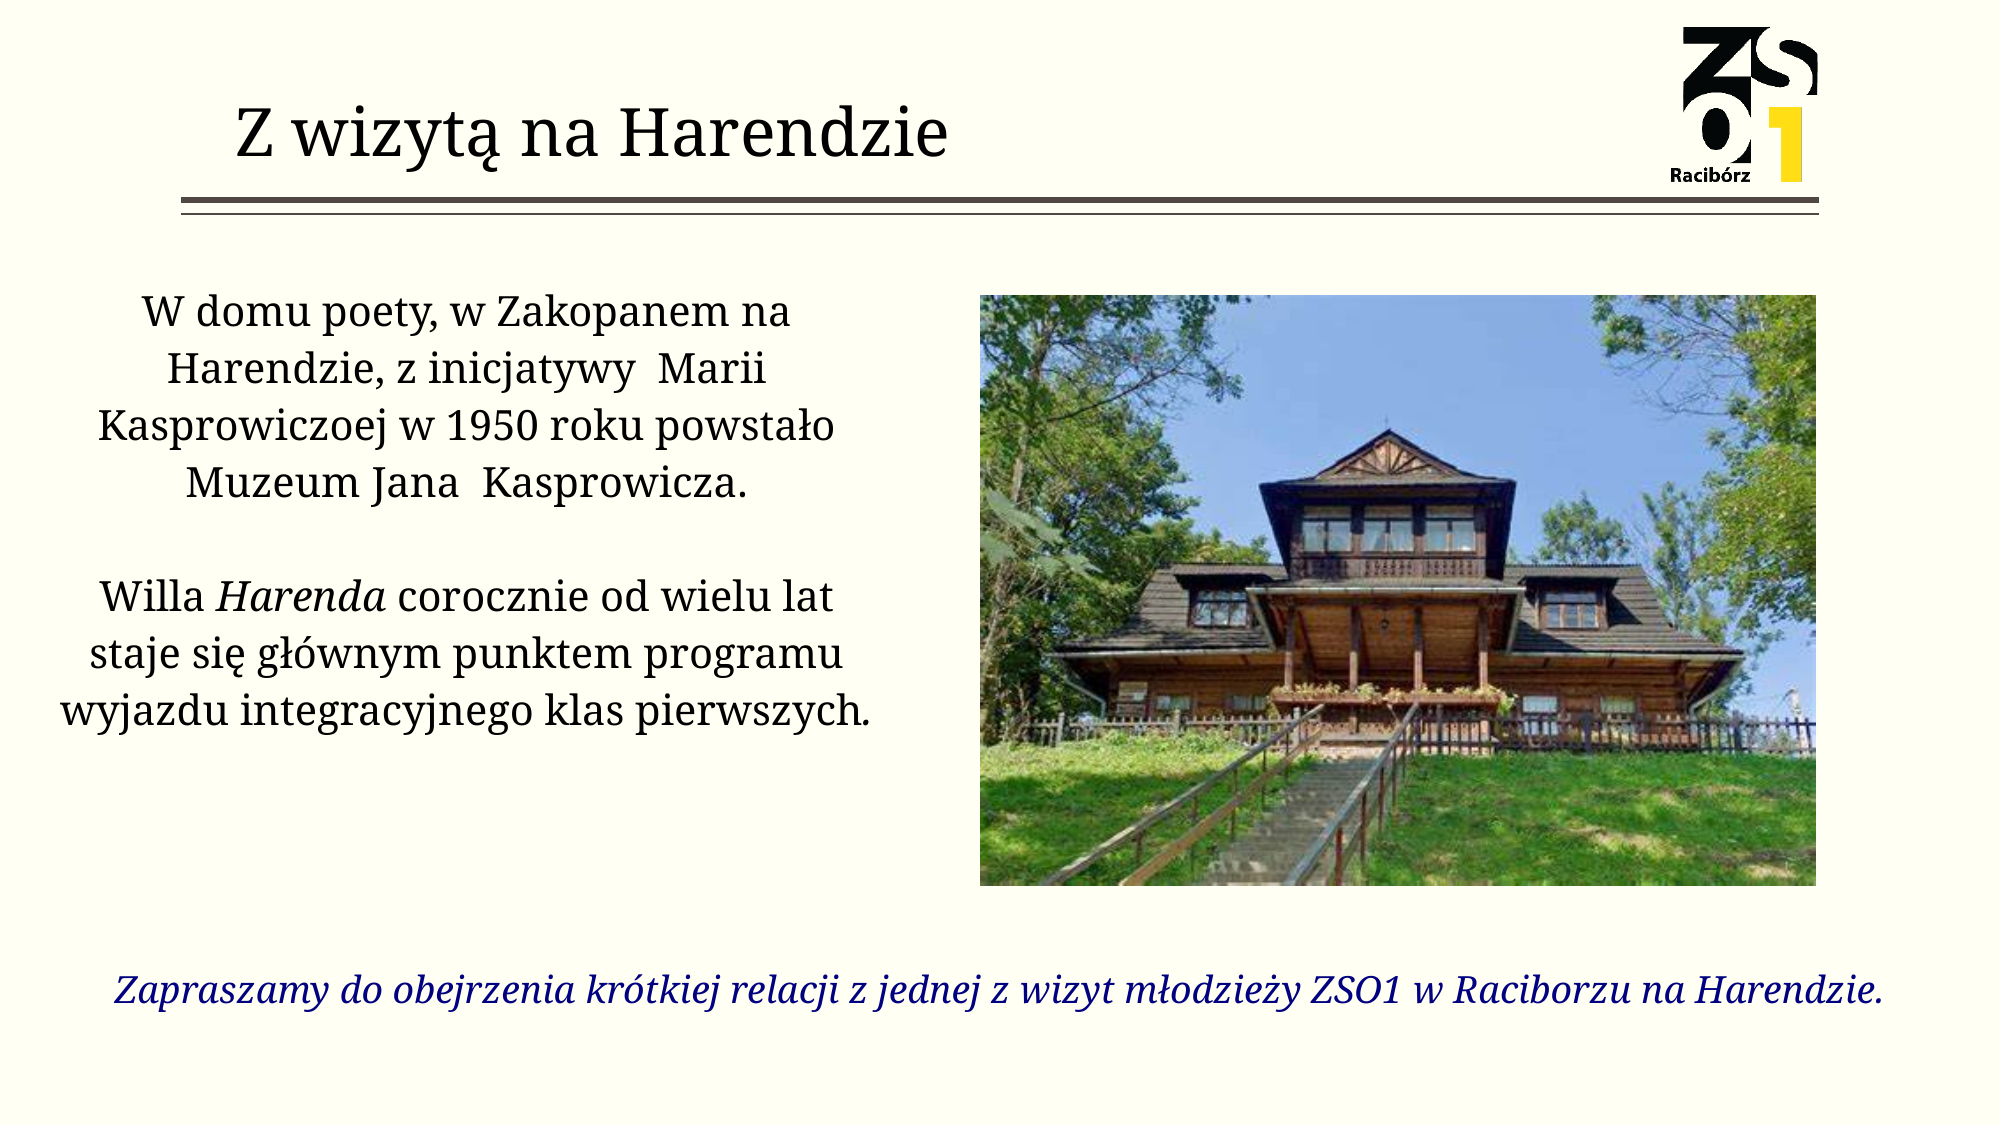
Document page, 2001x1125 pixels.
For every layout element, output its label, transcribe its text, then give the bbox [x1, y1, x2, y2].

picture [980, 295, 1816, 886]
text_box W domu poety, w Zakopanem na Harendzie, z inicjatywy Marii Kasprowiczoej w 1950 roku powstało Muzeum Jana Kasprowicza. Willa Harenda corocznie od wielu lat staje się głównym punktem programu wyjazdu integracyjnego klas pierwszych. [35, 274, 898, 875]
text_box Zapraszamy do obejrzenia krótkiej relacji z jednej z wizyt młodzieży ZSO1 w Raciborzu na Harendzie. [1, 955, 2000, 1028]
picture [1624, 0, 1876, 228]
list Z wizytą na Harendzie [164, 82, 1624, 215]
